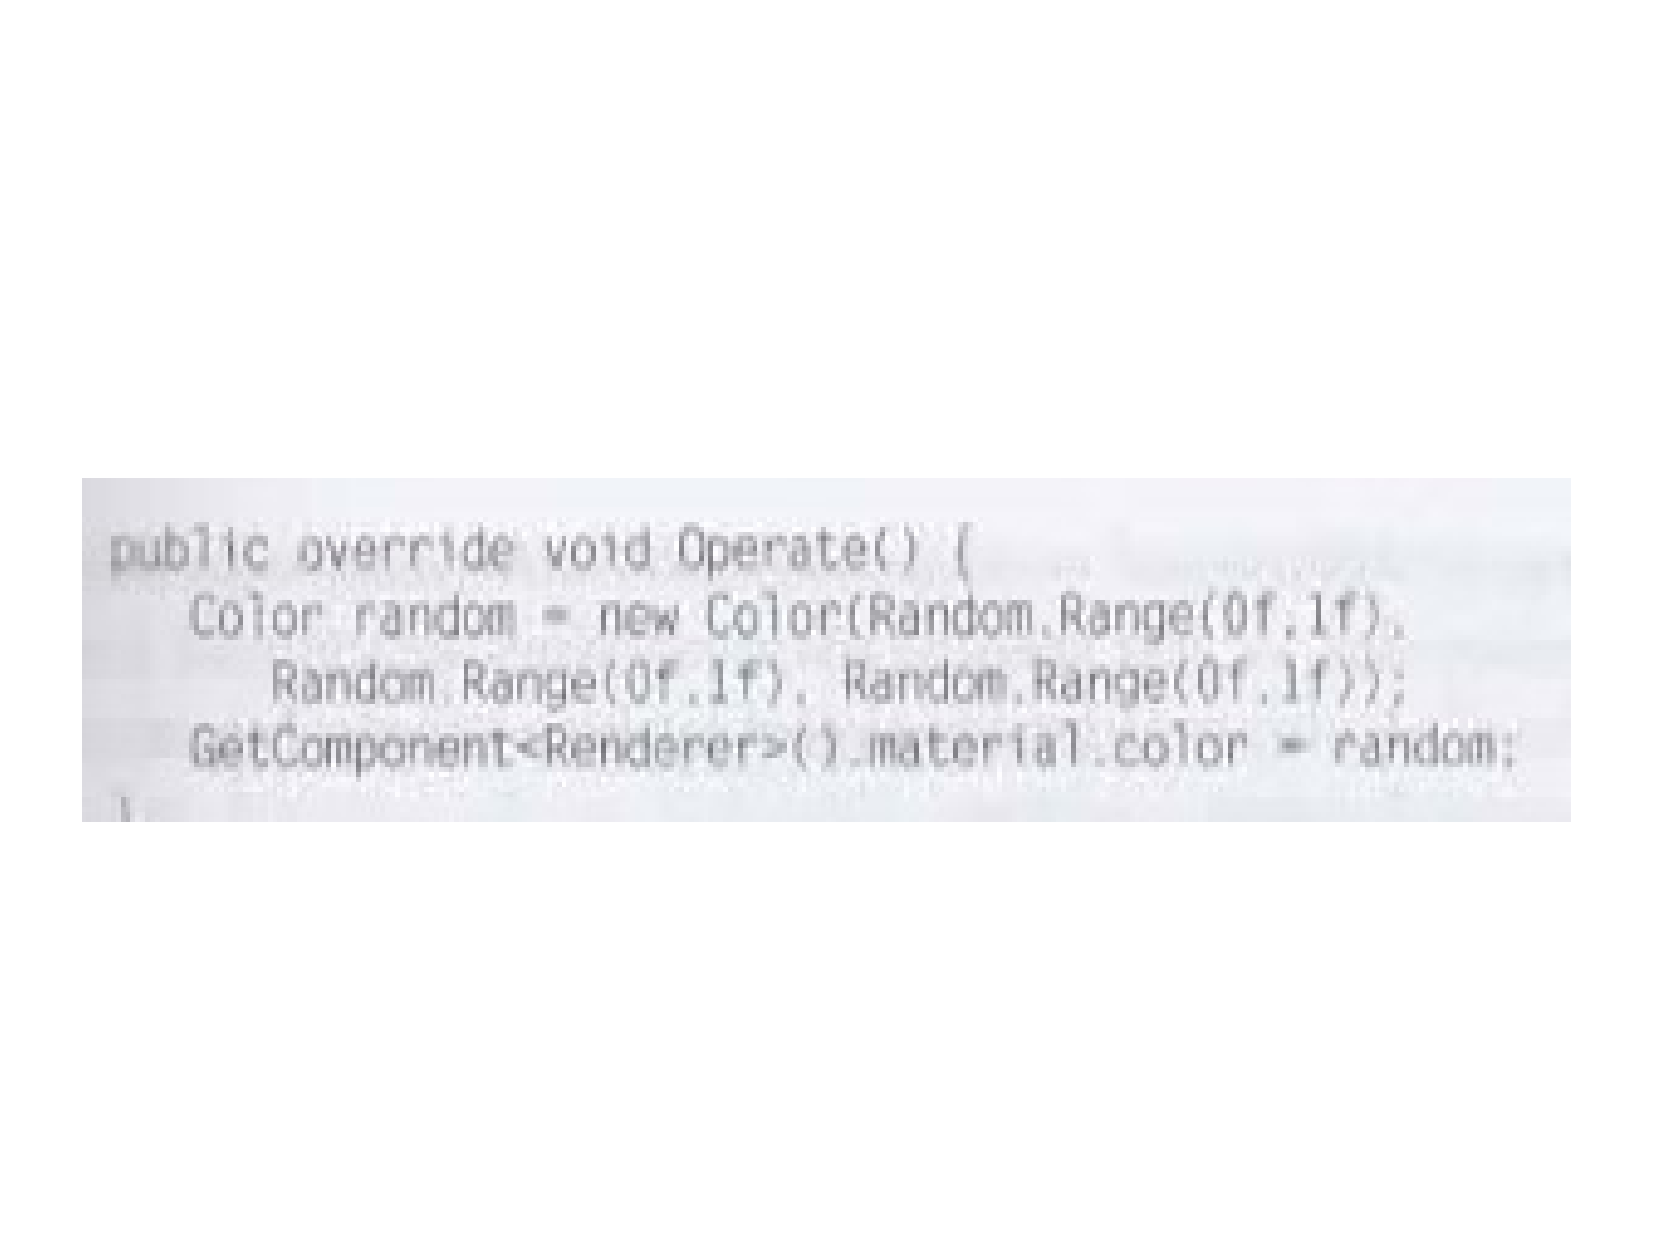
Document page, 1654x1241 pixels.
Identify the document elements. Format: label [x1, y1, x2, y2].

picture [82, 478, 1571, 822]
